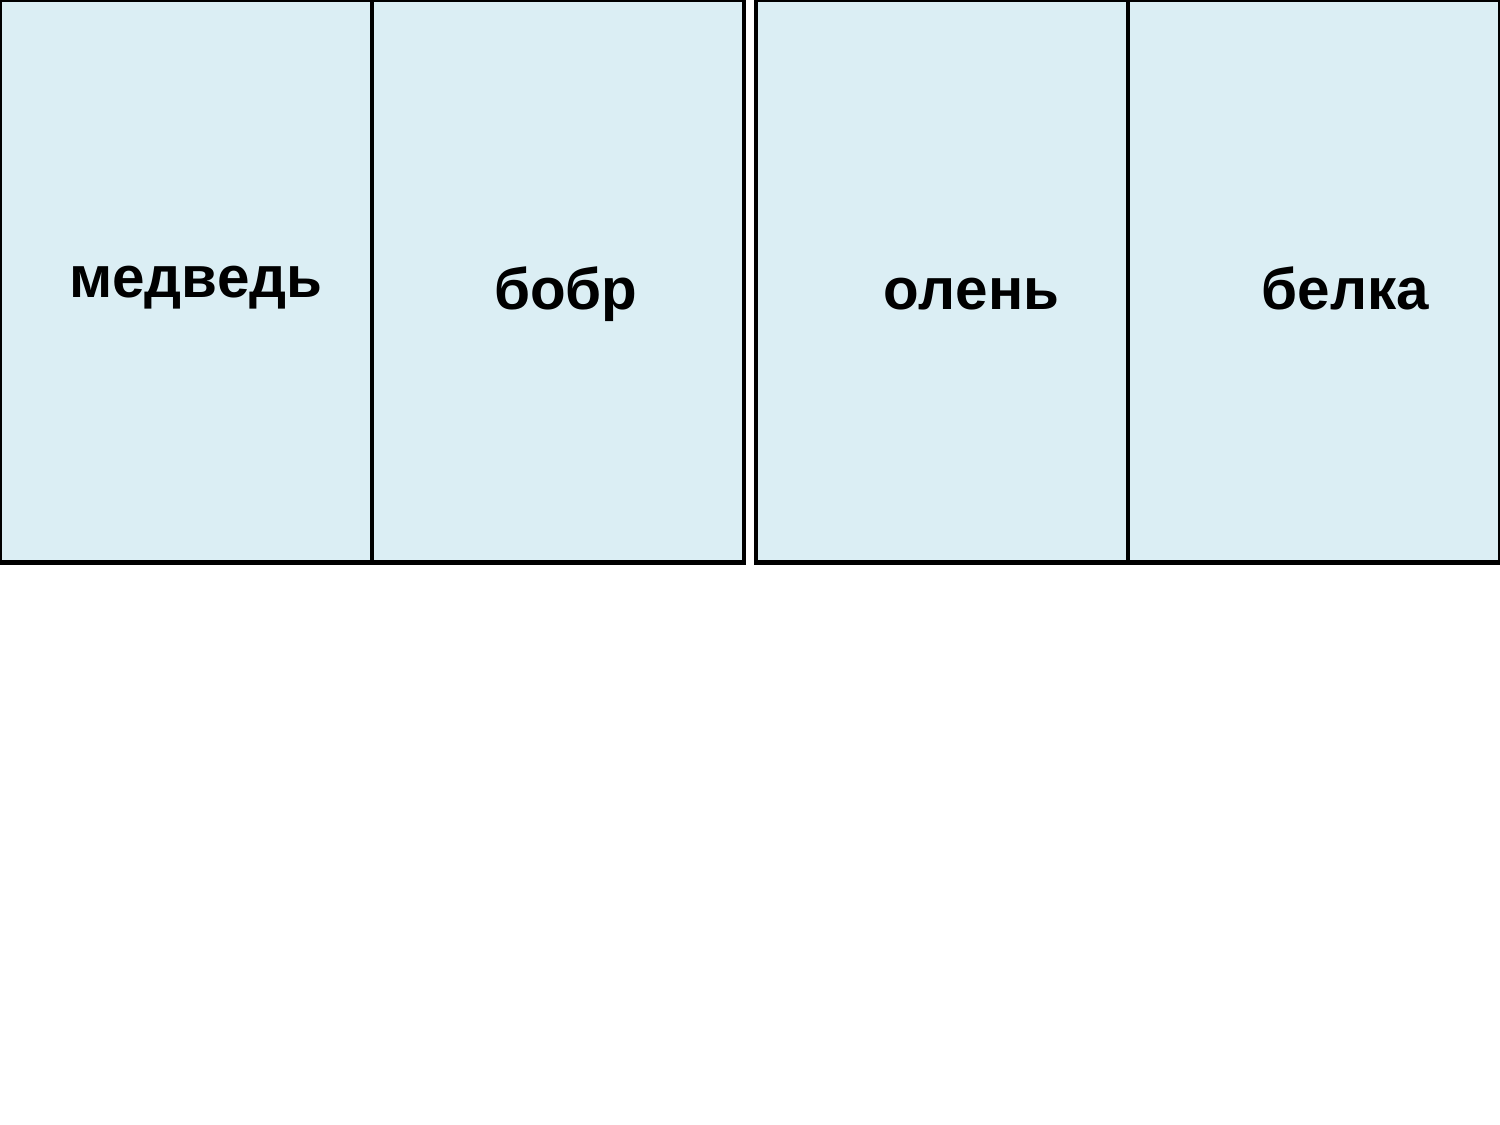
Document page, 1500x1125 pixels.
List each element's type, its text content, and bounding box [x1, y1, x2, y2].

text_box медведь [54, 231, 338, 318]
text_box бобр [479, 243, 653, 329]
text_box олень [868, 243, 1075, 329]
text_box [0, 0, 745, 563]
text_box белка [1247, 243, 1461, 329]
text_box [755, 0, 1500, 563]
